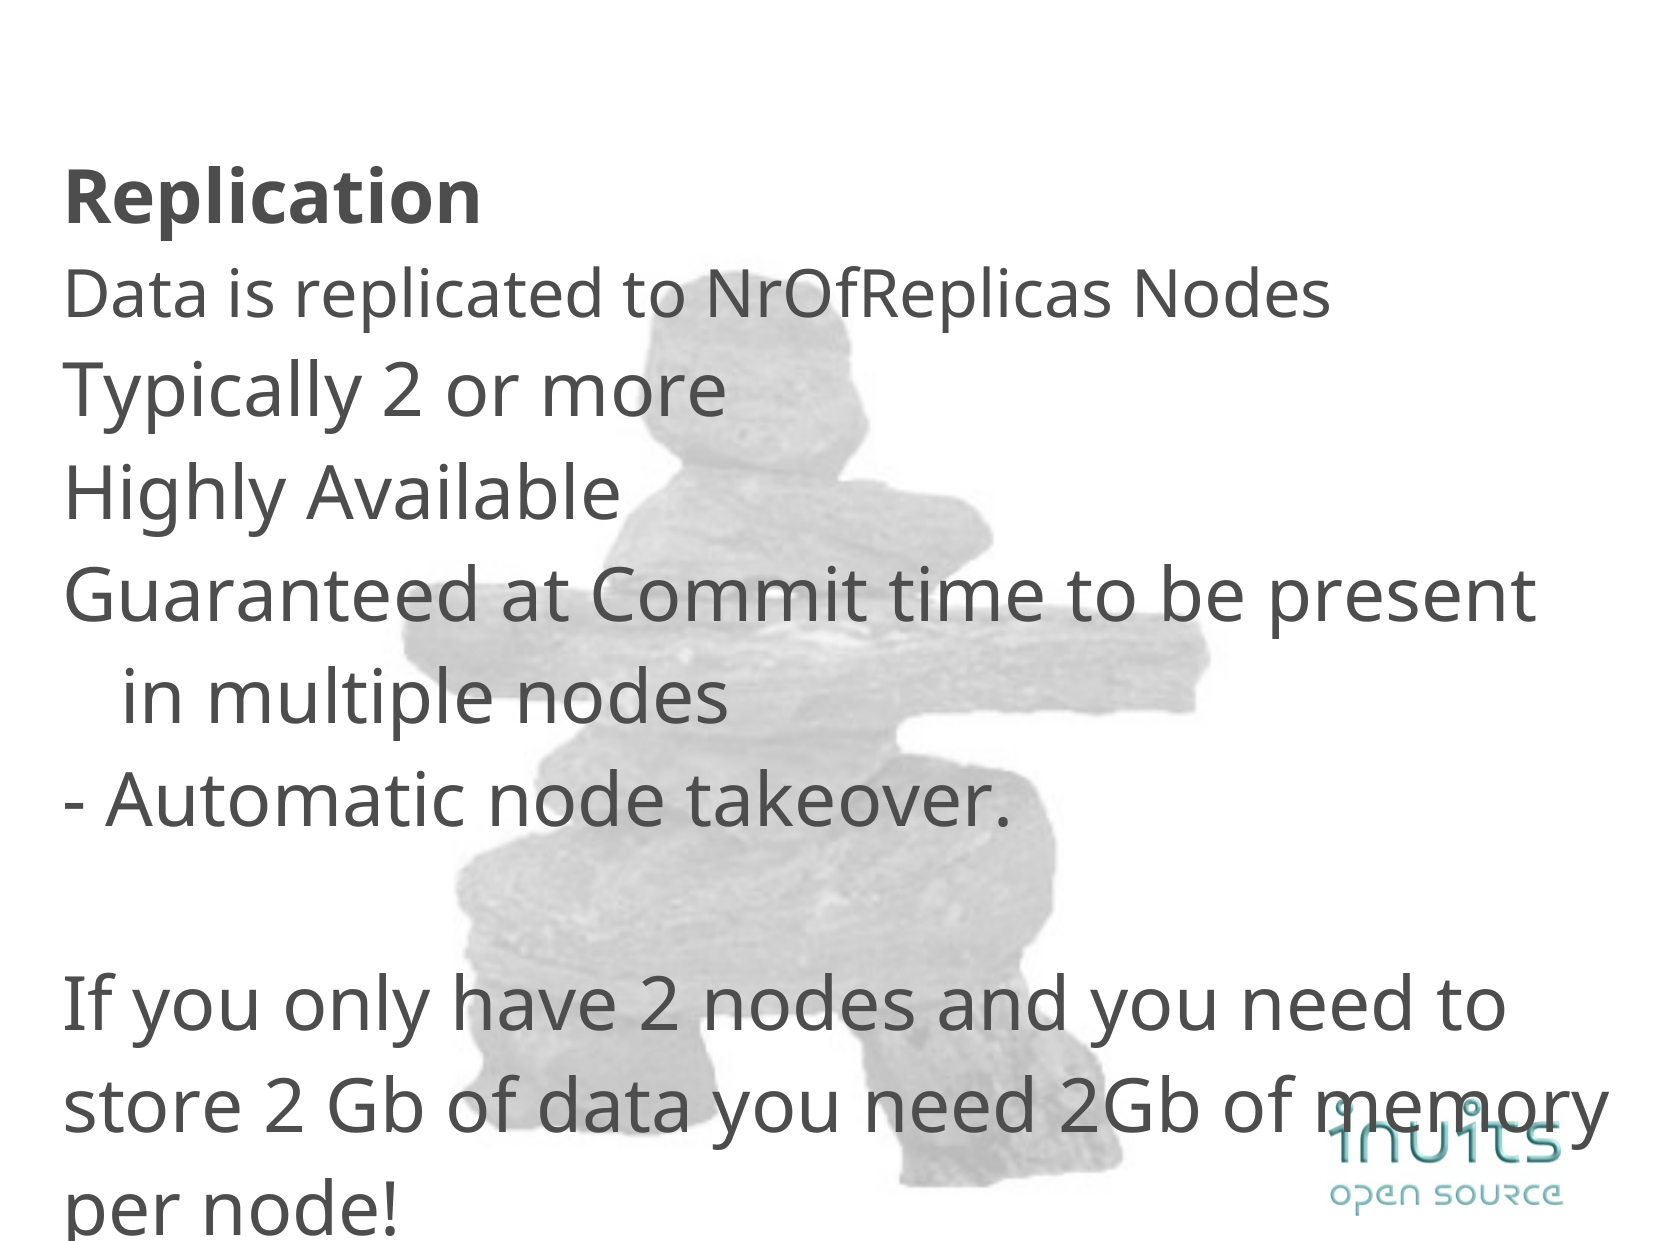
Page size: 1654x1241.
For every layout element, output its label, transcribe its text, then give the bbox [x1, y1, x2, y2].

text_box Replication Data is replicated to NrOfReplicas Nodes Typically 2 or more Highly Available Guaranteed at Commit time to be present in multiple nodes - Automatic node takeover. If you only have 2 nodes and you need to store 2 Gb of data you need 2Gb of memory per node! [47, 135, 1654, 1241]
